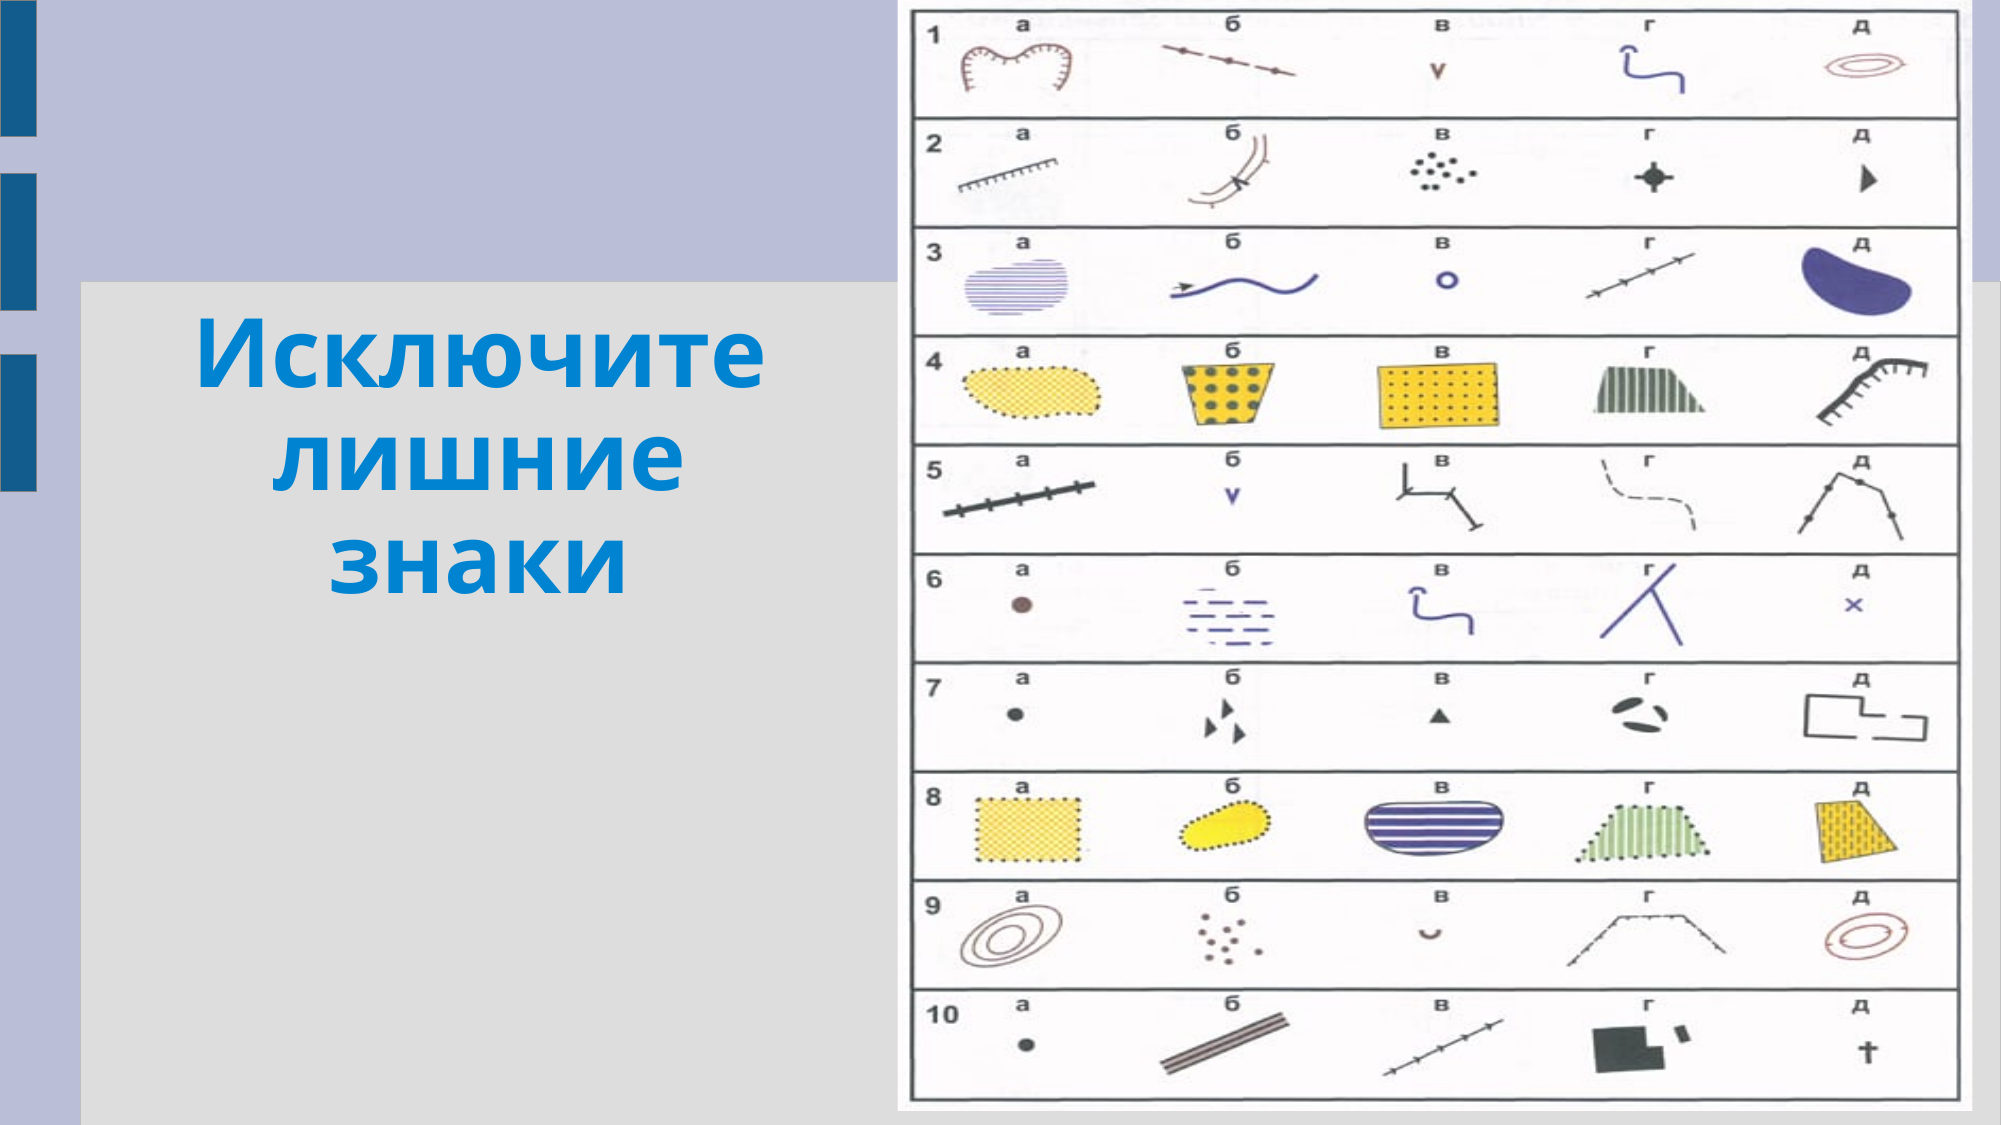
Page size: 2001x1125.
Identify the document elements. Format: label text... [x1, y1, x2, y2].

title Исключите лишние знаки [118, 155, 841, 623]
picture [897, 0, 1973, 1111]
